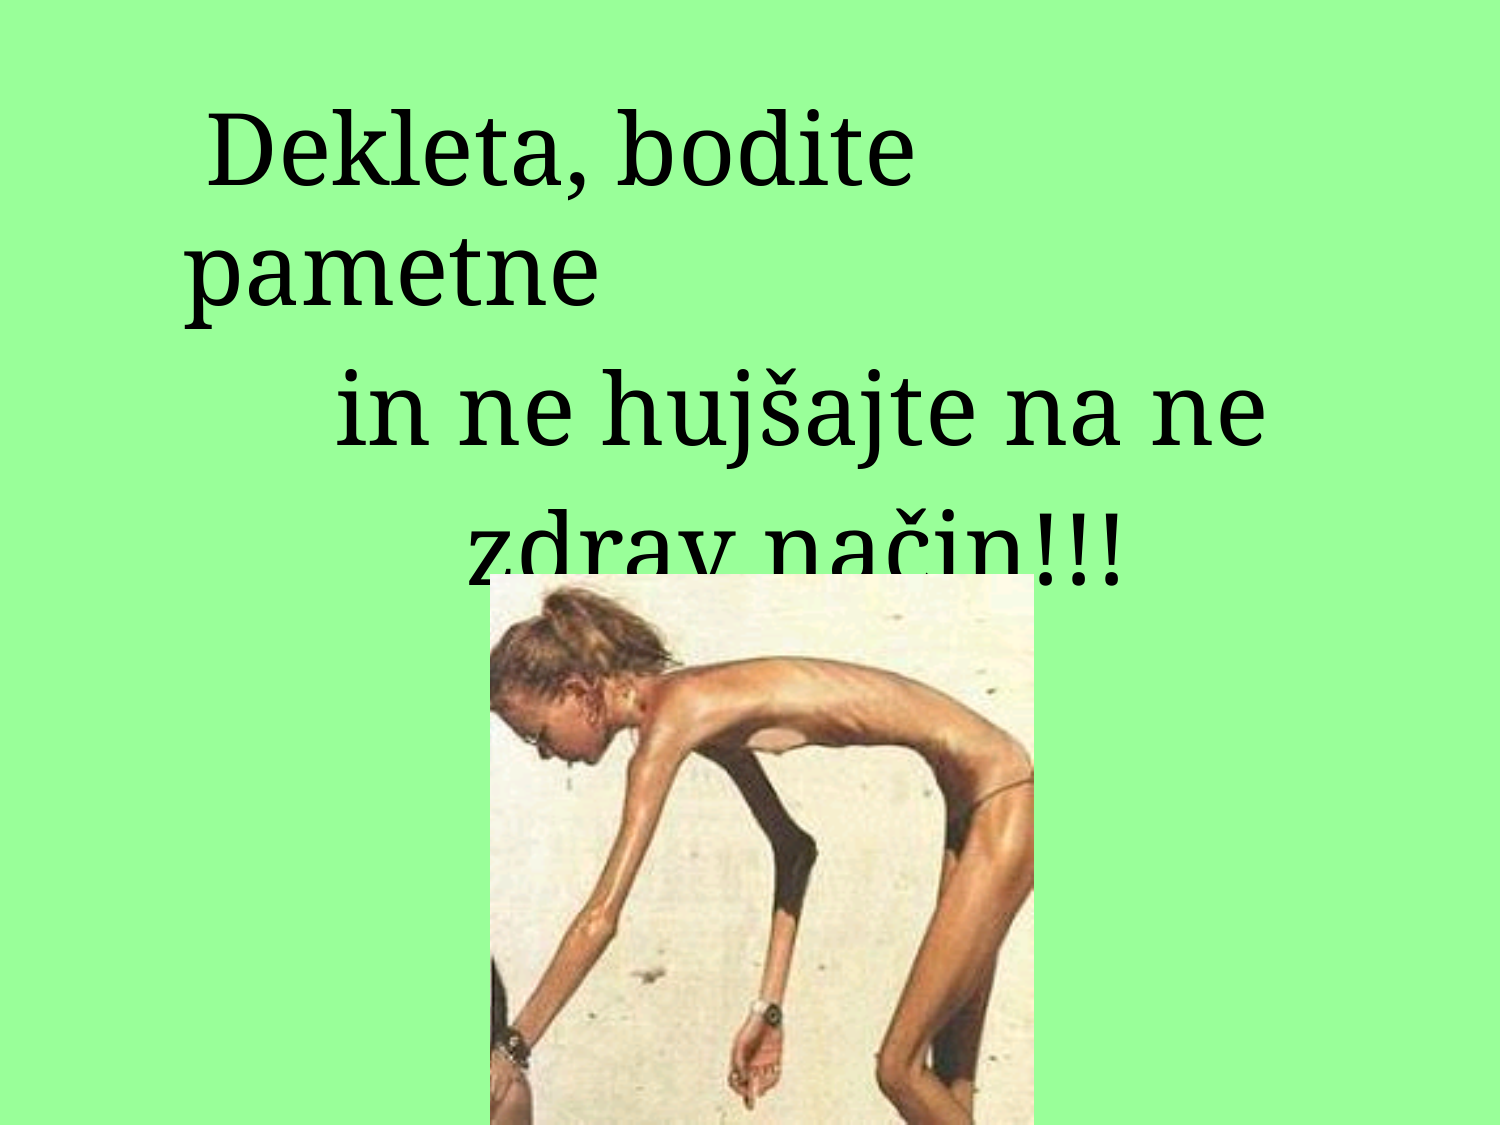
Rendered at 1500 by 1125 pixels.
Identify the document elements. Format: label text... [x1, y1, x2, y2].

list Dekleta, bodite pametne in ne hujšajte na ne zdrav način!!! [112, 78, 1376, 754]
picture [490, 574, 1034, 1125]
